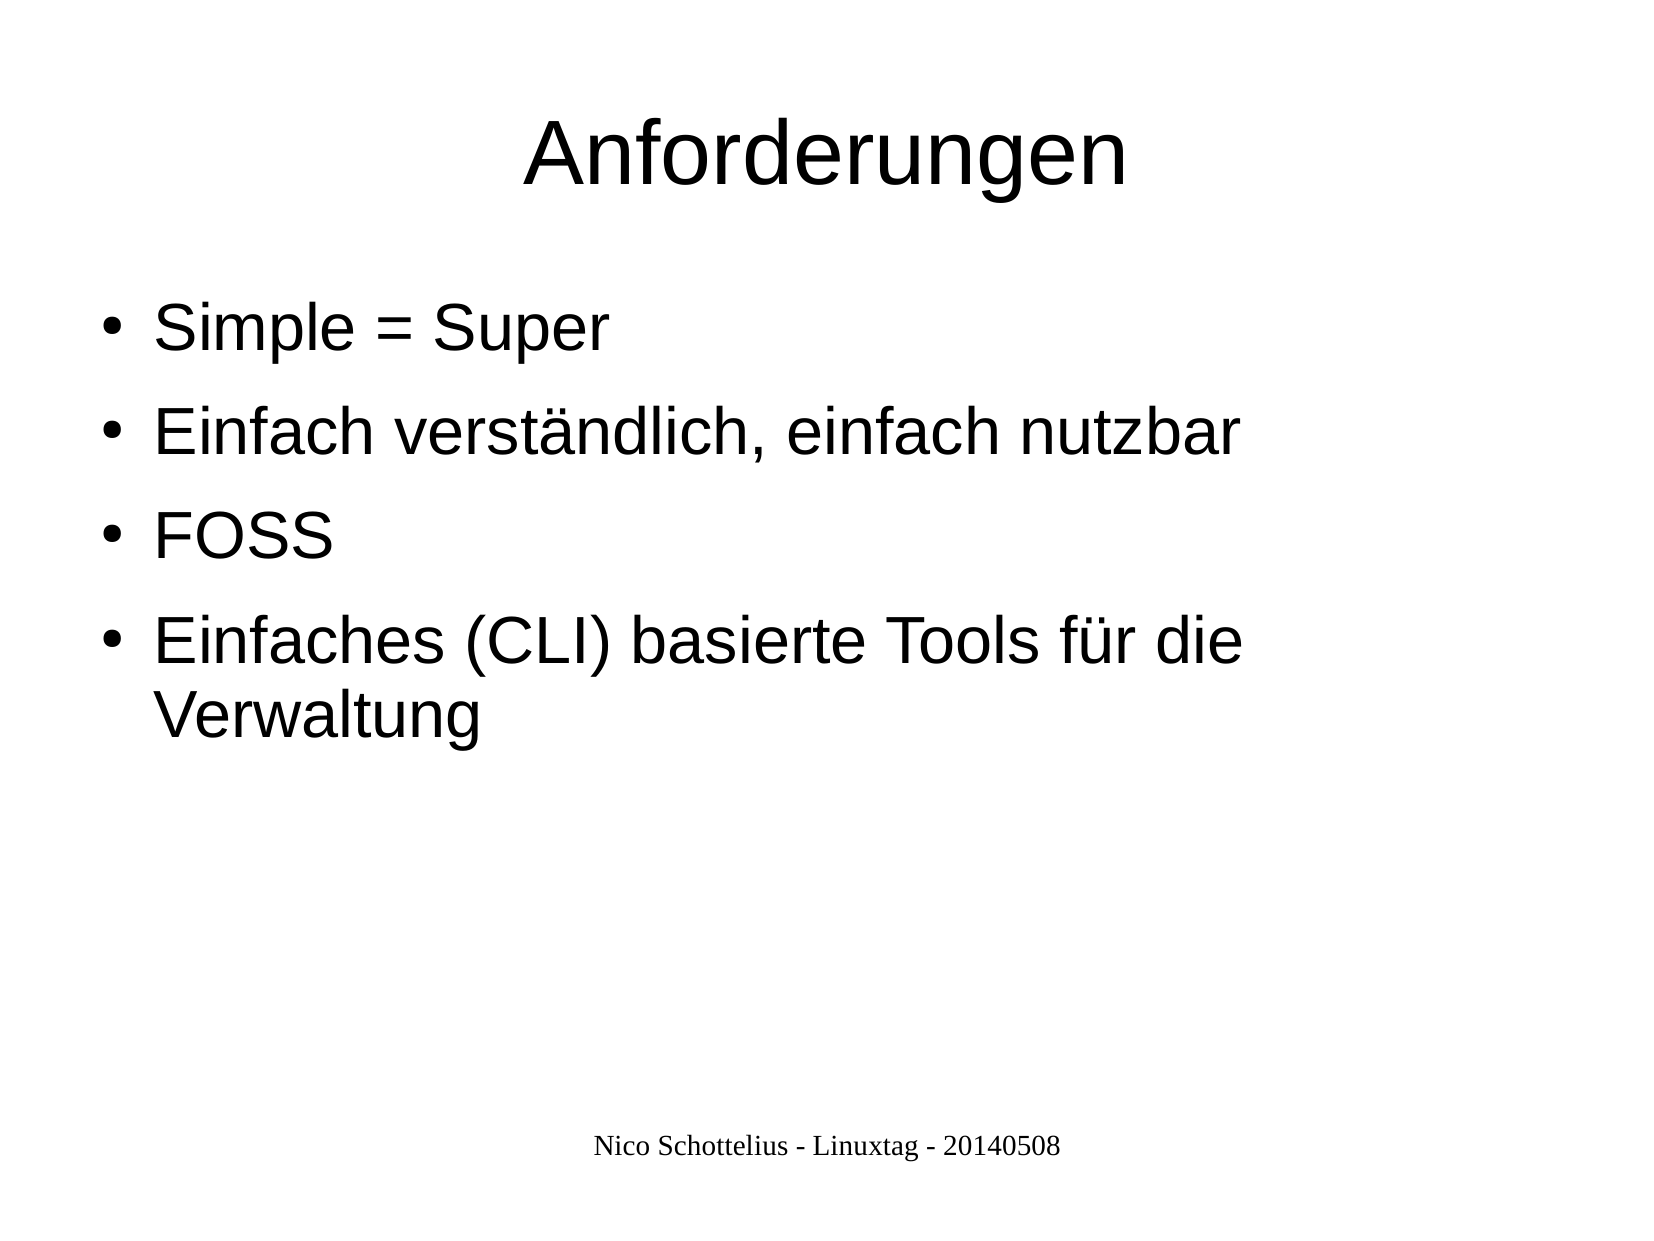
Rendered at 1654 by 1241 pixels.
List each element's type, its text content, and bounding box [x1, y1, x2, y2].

title Anforderungen [82, 49, 1571, 257]
list Simple = Super Einfach verständlich, einfach nutzbar FOSS Einfaches (CLI) basierte Tools für die Verwaltung [82, 290, 1538, 1010]
